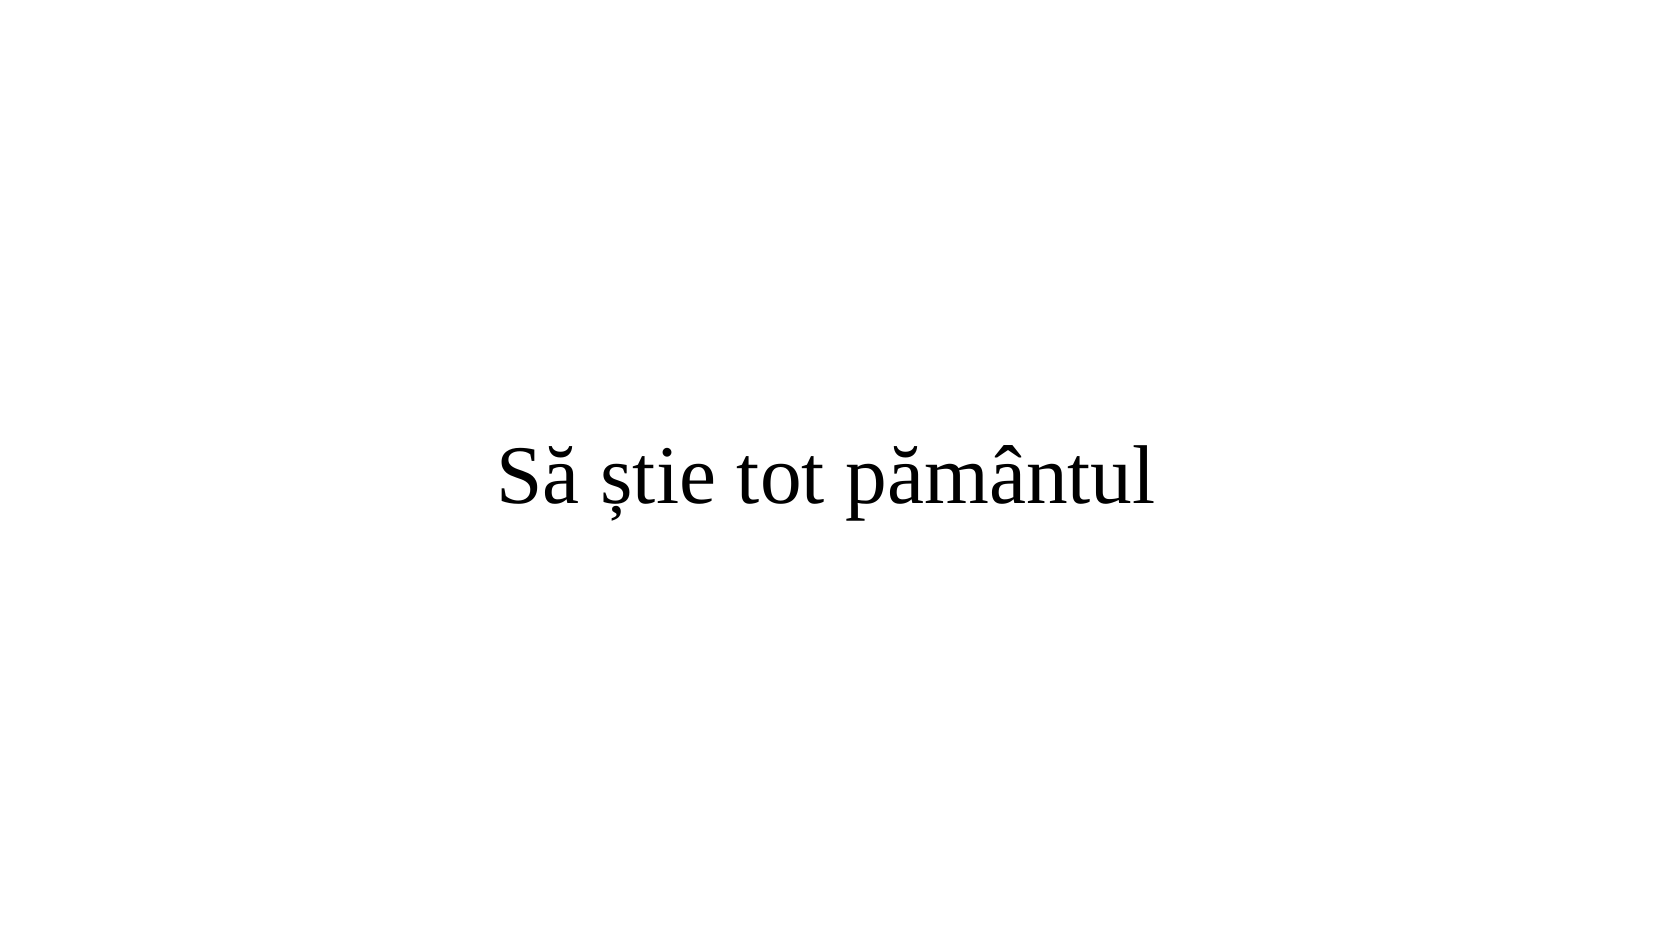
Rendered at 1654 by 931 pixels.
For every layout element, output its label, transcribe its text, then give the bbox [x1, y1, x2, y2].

title Să știe tot pământul [165, 420, 1489, 522]
